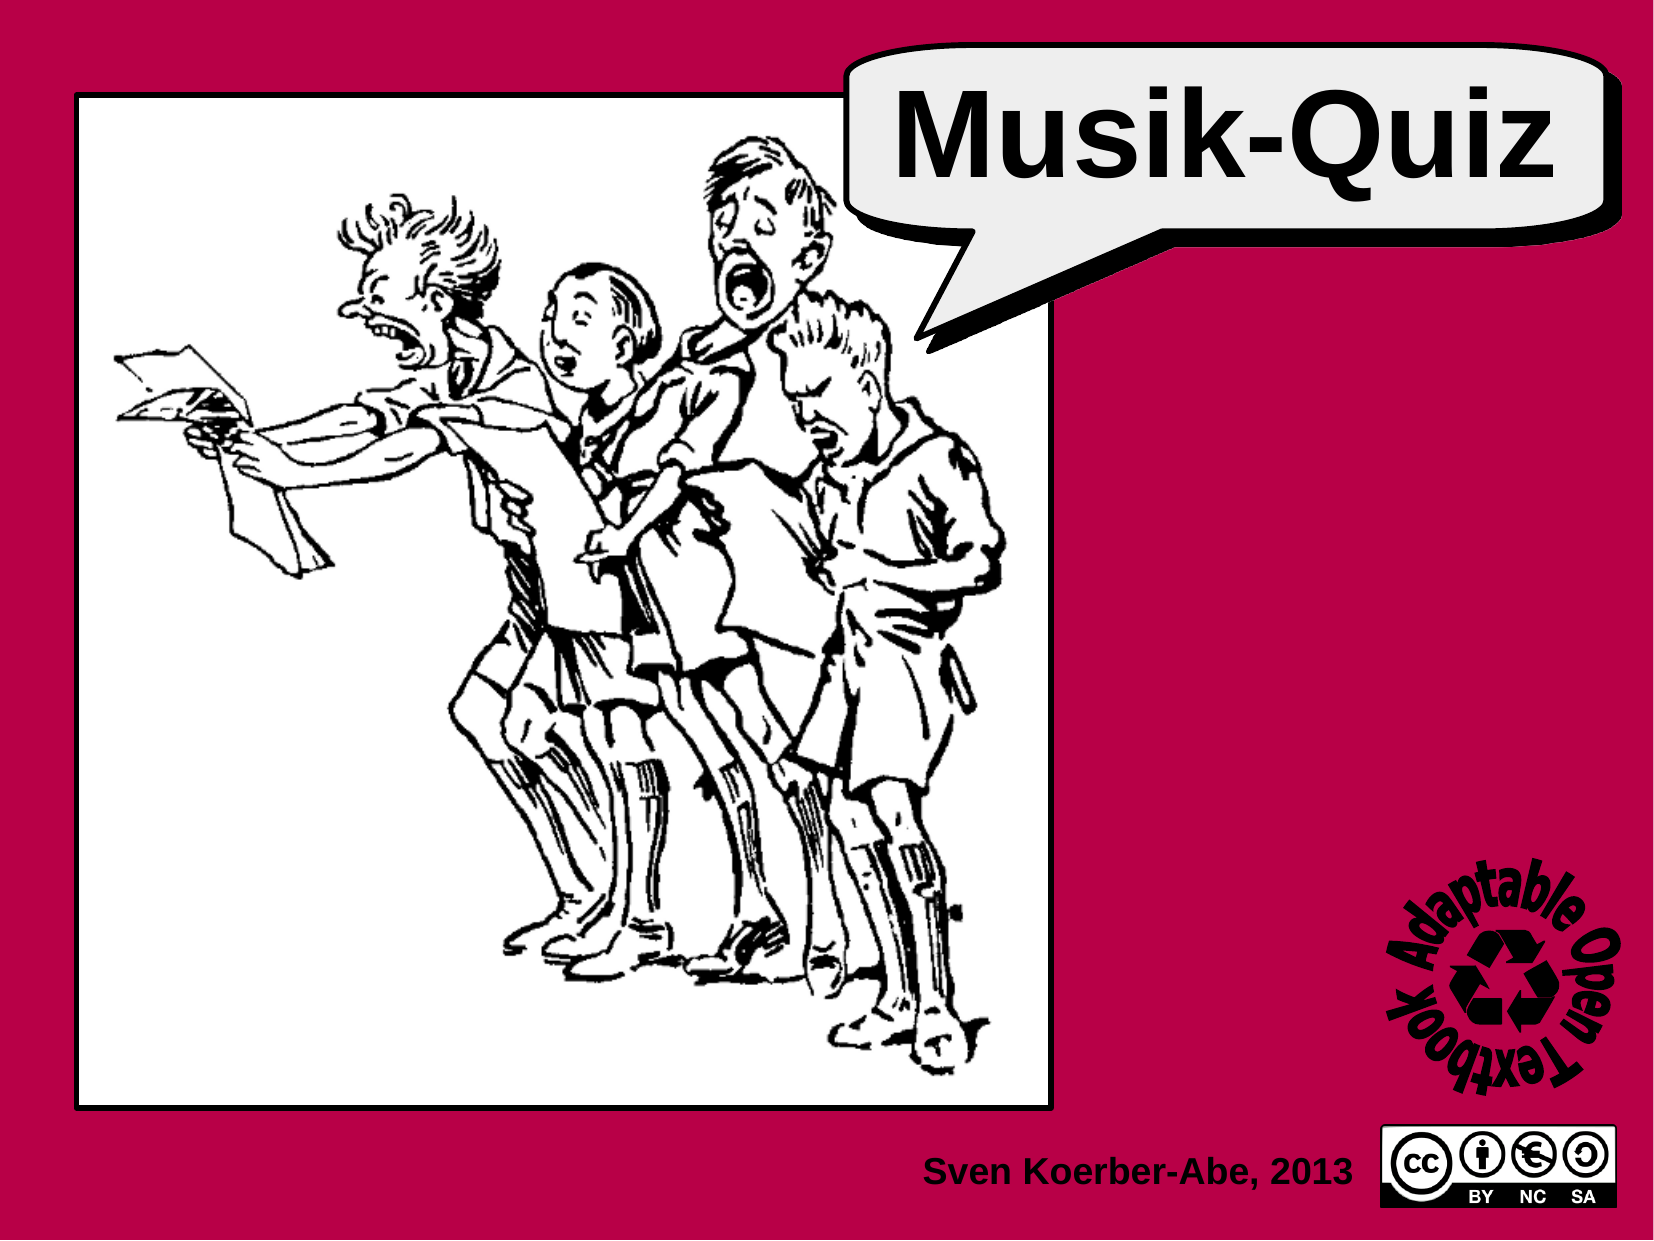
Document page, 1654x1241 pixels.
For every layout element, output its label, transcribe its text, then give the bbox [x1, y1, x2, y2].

picture [1380, 1124, 1617, 1208]
text_box [1408, 1010, 1444, 1039]
text_box [1560, 1009, 1602, 1044]
text_box [1450, 966, 1488, 1013]
text_box [1552, 896, 1585, 931]
text_box [1467, 998, 1502, 1024]
text_box [1595, 63, 1607, 214]
text_box [1386, 941, 1439, 971]
text_box [1507, 961, 1559, 1032]
text_box [1448, 1040, 1480, 1093]
text_box Sven Koerber-Abe, 2013 [864, 1142, 1369, 1202]
text_box [1425, 1028, 1458, 1061]
text_box [1499, 868, 1521, 907]
text_box [1475, 860, 1498, 907]
text_box [1448, 876, 1481, 928]
text_box [1541, 872, 1574, 919]
text_box [1571, 928, 1621, 962]
text_box [1471, 1047, 1520, 1096]
text_box [1521, 858, 1550, 912]
picture [79, 98, 1048, 1105]
text_box [1572, 991, 1610, 1016]
text_box [1386, 985, 1437, 1021]
text_box [1426, 892, 1464, 927]
text_box [1404, 900, 1449, 944]
text_box Musik-Quiz [855, 56, 1595, 218]
text_box [1562, 964, 1614, 990]
text_box [1541, 1037, 1583, 1088]
text_box [1467, 930, 1545, 968]
text_box [846, 64, 855, 212]
text_box [876, 45, 1577, 56]
text_box [1517, 1046, 1544, 1084]
text_box [868, 218, 1585, 339]
